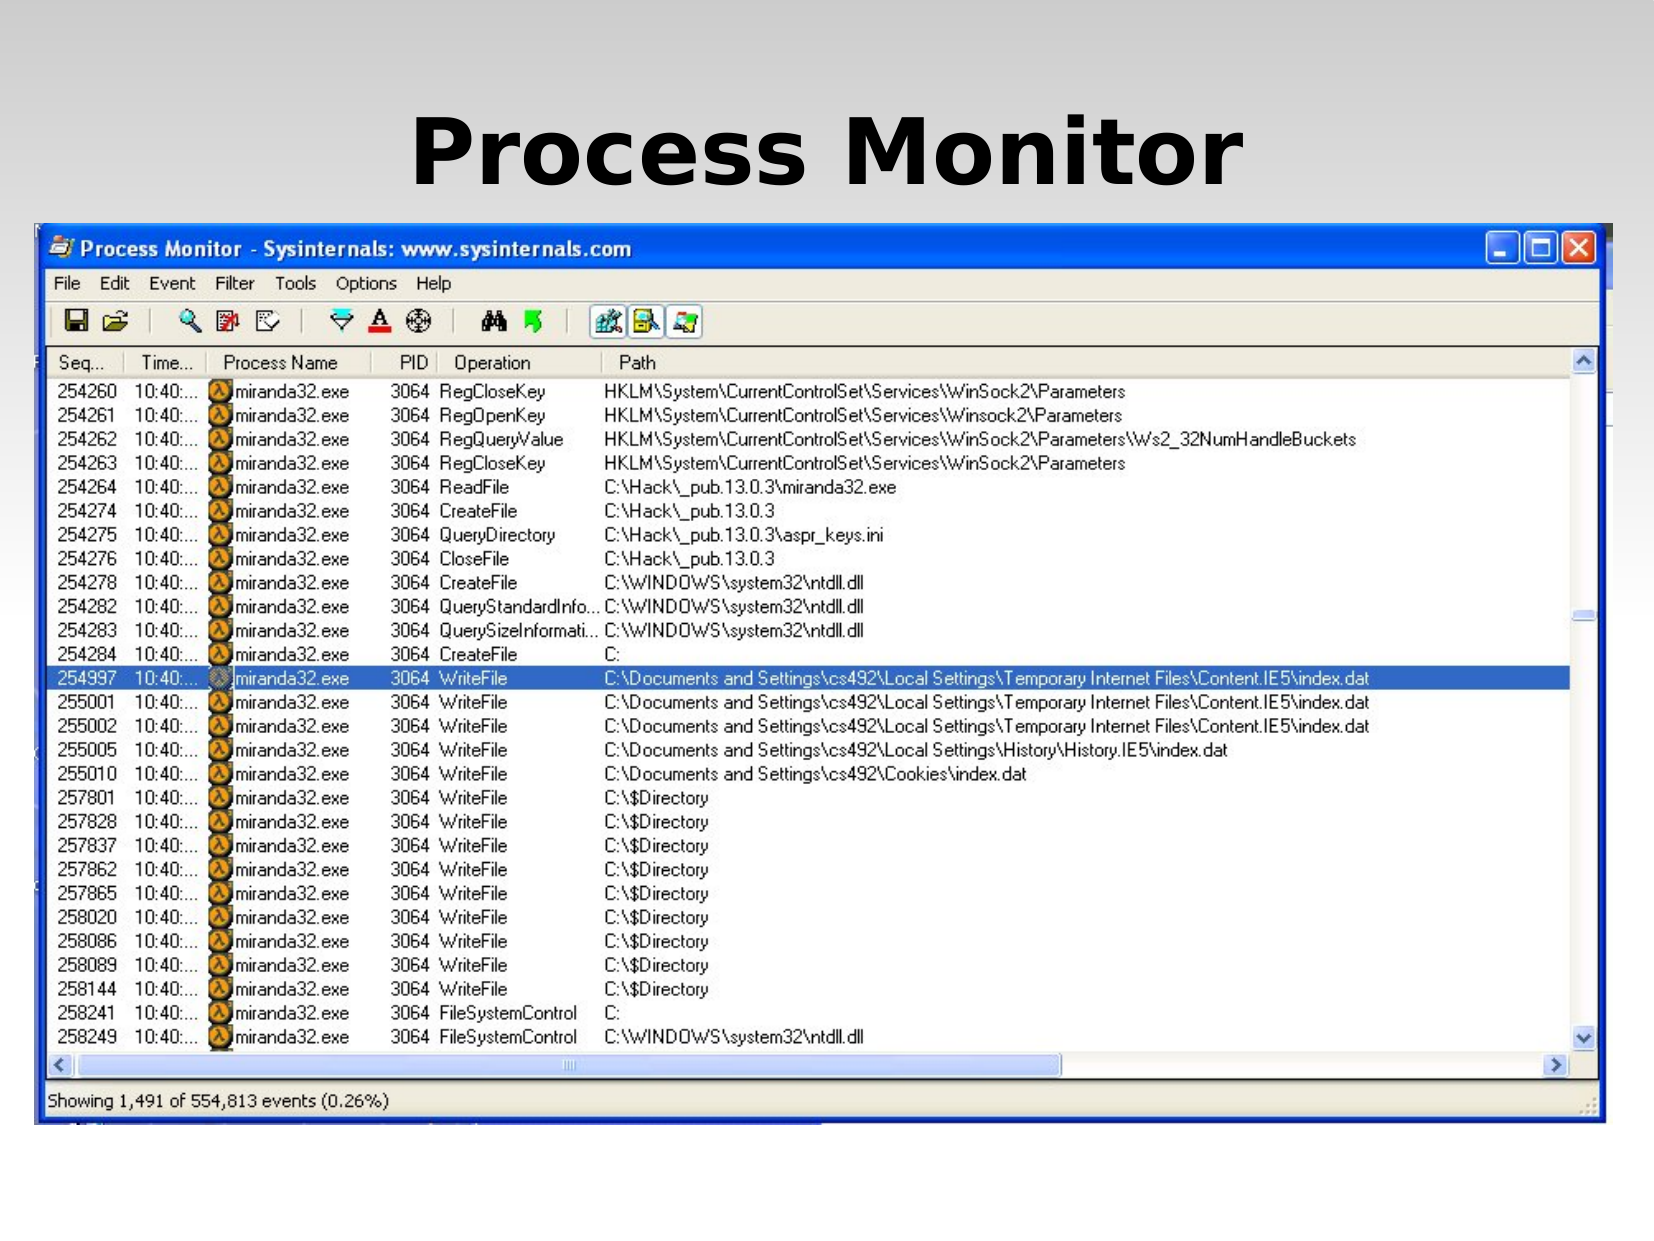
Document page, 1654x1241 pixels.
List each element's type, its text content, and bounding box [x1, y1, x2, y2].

title Process Monitor [82, 56, 1571, 223]
picture [34, 223, 1613, 1126]
